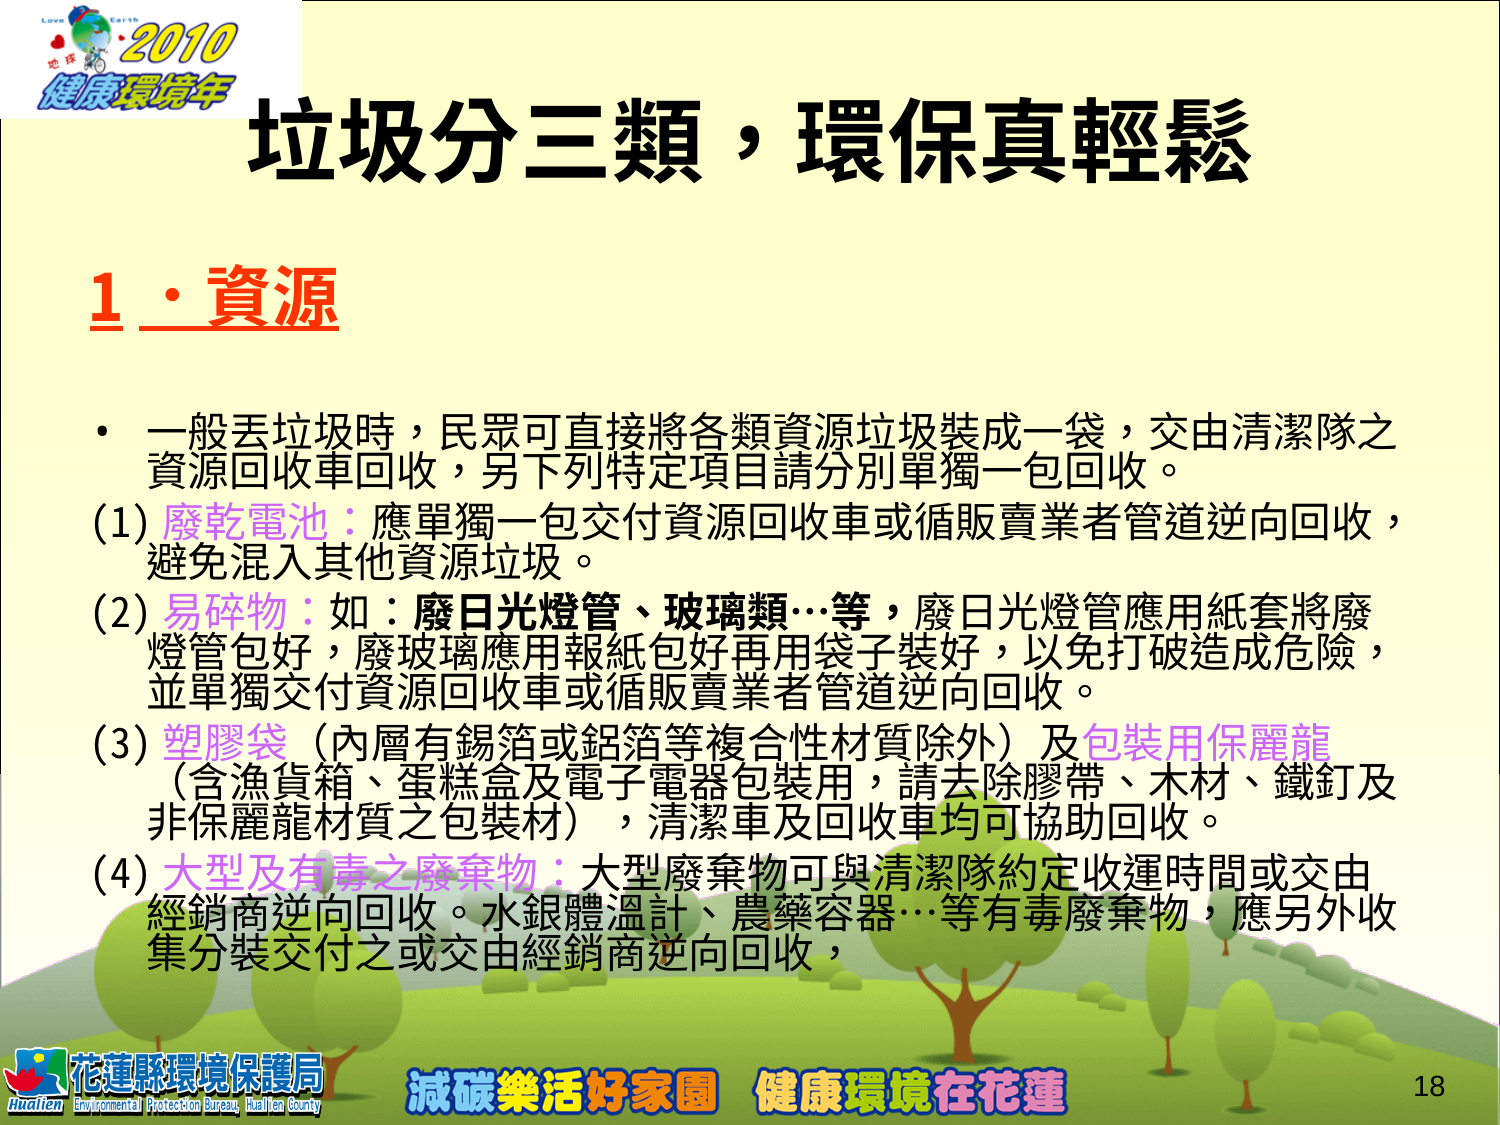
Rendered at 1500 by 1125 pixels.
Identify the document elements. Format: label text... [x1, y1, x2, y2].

title 垃圾分三類，環保真輕鬆 [75, 45, 1426, 233]
picture [0, 774, 1500, 1125]
picture [0, 0, 302, 119]
list 1．資源 一般丟垃圾時，民眾可直接將各類資源垃圾裝成一袋，交由清潔隊之資源回收車回收，另下列特定項目請分別單獨一包回收。 (1)廢乾電池：應單獨一包交付資源回收車或循販賣業者管道逆向回收，避免混入其他資源垃圾。 (2)易碎物：如：廢日光燈管、玻璃類…等，廢日光燈管應用紙套將廢燈管包好，廢玻璃應用報紙包好再用袋子裝好，以免打破造成危險，並單獨交付資源回收車或循販賣業者管道逆向回收。 (3)塑膠袋（內層有錫箔或鋁箔等複合性材質除外）及包裝用保麗龍（含漁貨箱、蛋糕盒及電子電器包裝用，請去除膠帶、木材、鐵釘及非保麗龍材質之包裝材），清潔車及回收車均可協助回收。 (4)大型及有毒之廢棄物：大型廢棄物可與清潔隊約定收運時間或交由經銷商逆向回收。水銀體溫計、農藥容器…等有毒廢棄物，應另外收集分裝交付之或交由經銷商逆向回收， [75, 262, 1426, 1012]
